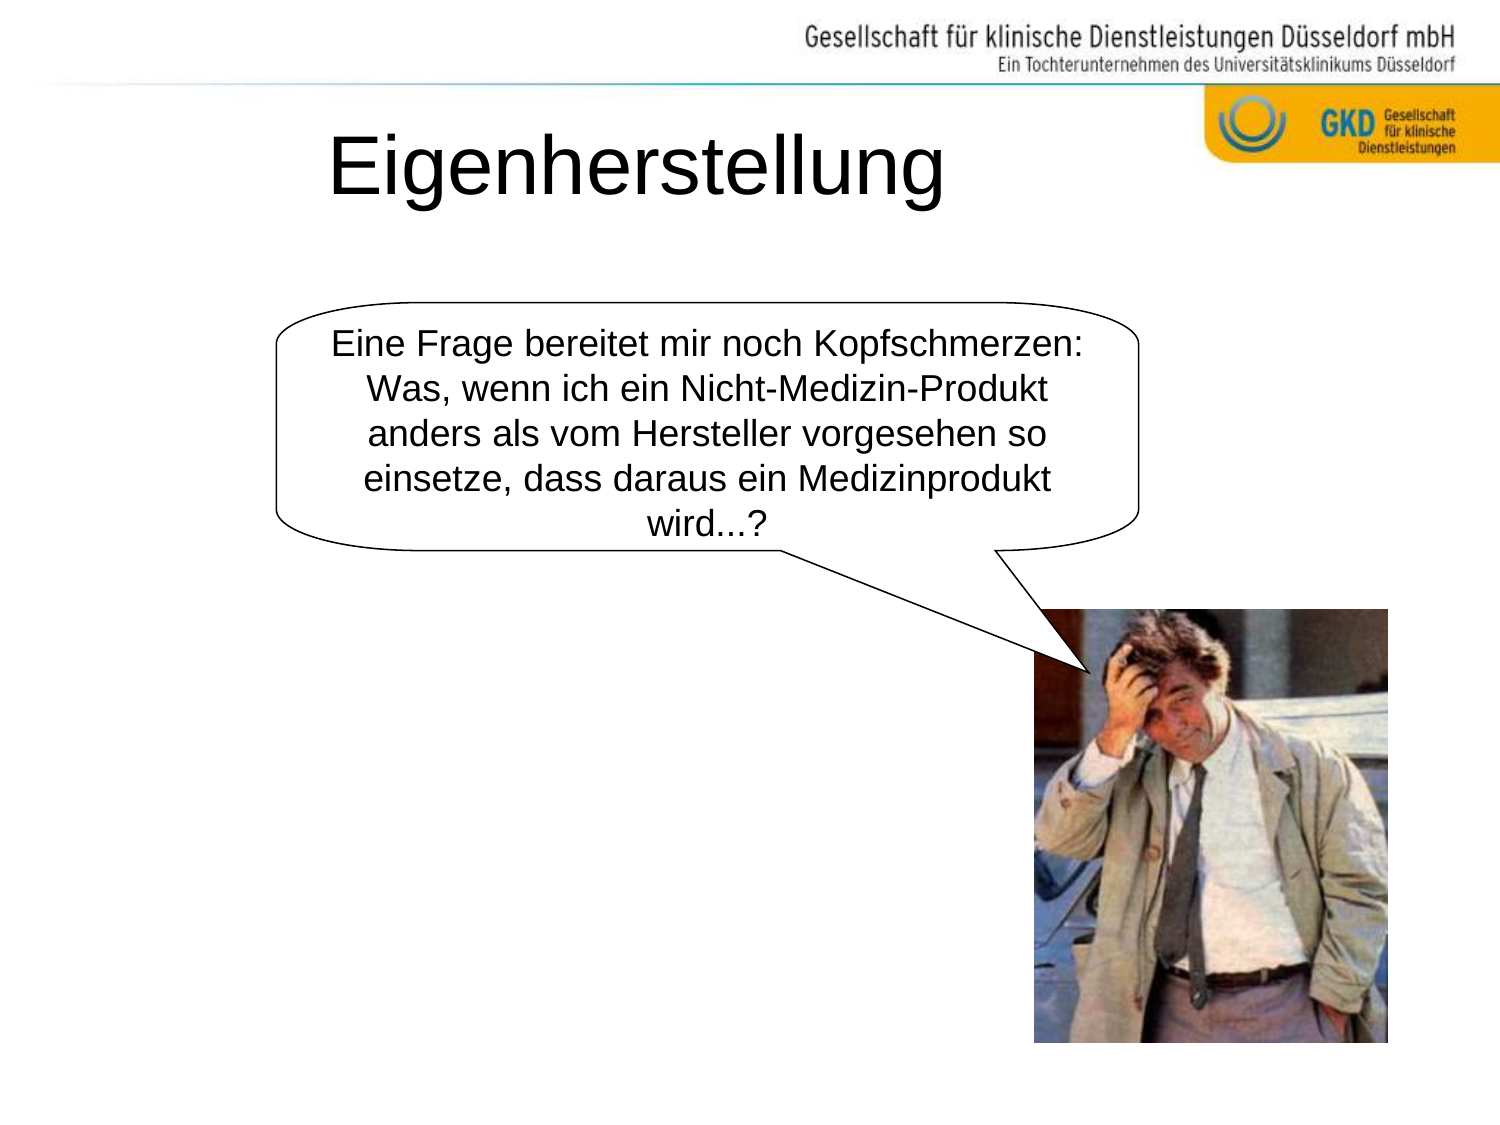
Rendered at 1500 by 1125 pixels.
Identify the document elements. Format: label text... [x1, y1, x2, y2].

picture [0, 7, 1500, 253]
text_box Eine Frage bereitet mir noch Kopfschmerzen: Was, wenn ich ein Nicht-Medizin-Produkt anders als vom Hersteller vorgesehen so einsetze, dass daraus ein Medizinprodukt wird...? [276, 302, 1139, 673]
picture [1034, 609, 1388, 1043]
title Eigenherstellung [75, 90, 1199, 233]
